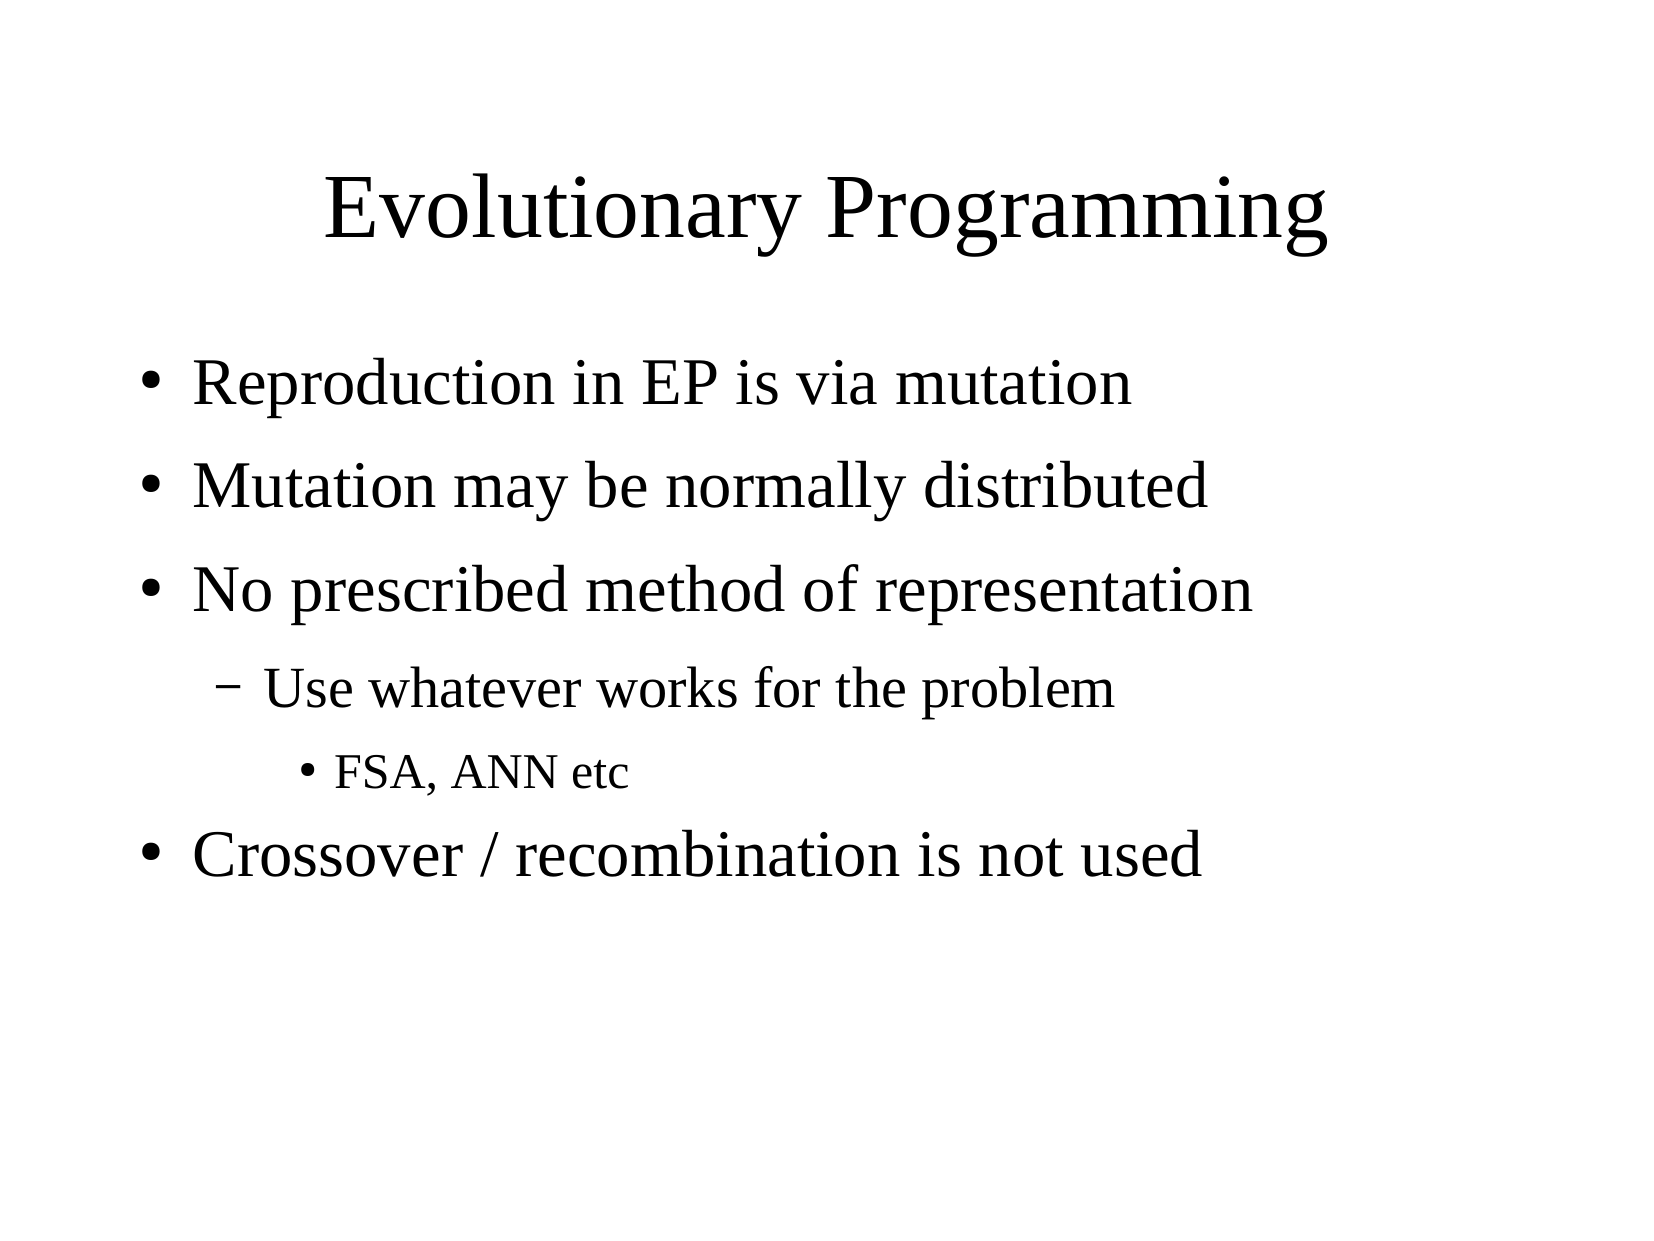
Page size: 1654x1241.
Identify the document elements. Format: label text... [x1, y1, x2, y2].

title Evolutionary Programming [121, 102, 1534, 311]
list Reproduction in EP is via mutation Mutation may be normally distributed No prescribed method of representation Use whatever works for the problem FSA, ANN etc Crossover / recombination is not used [121, 344, 1534, 1127]
